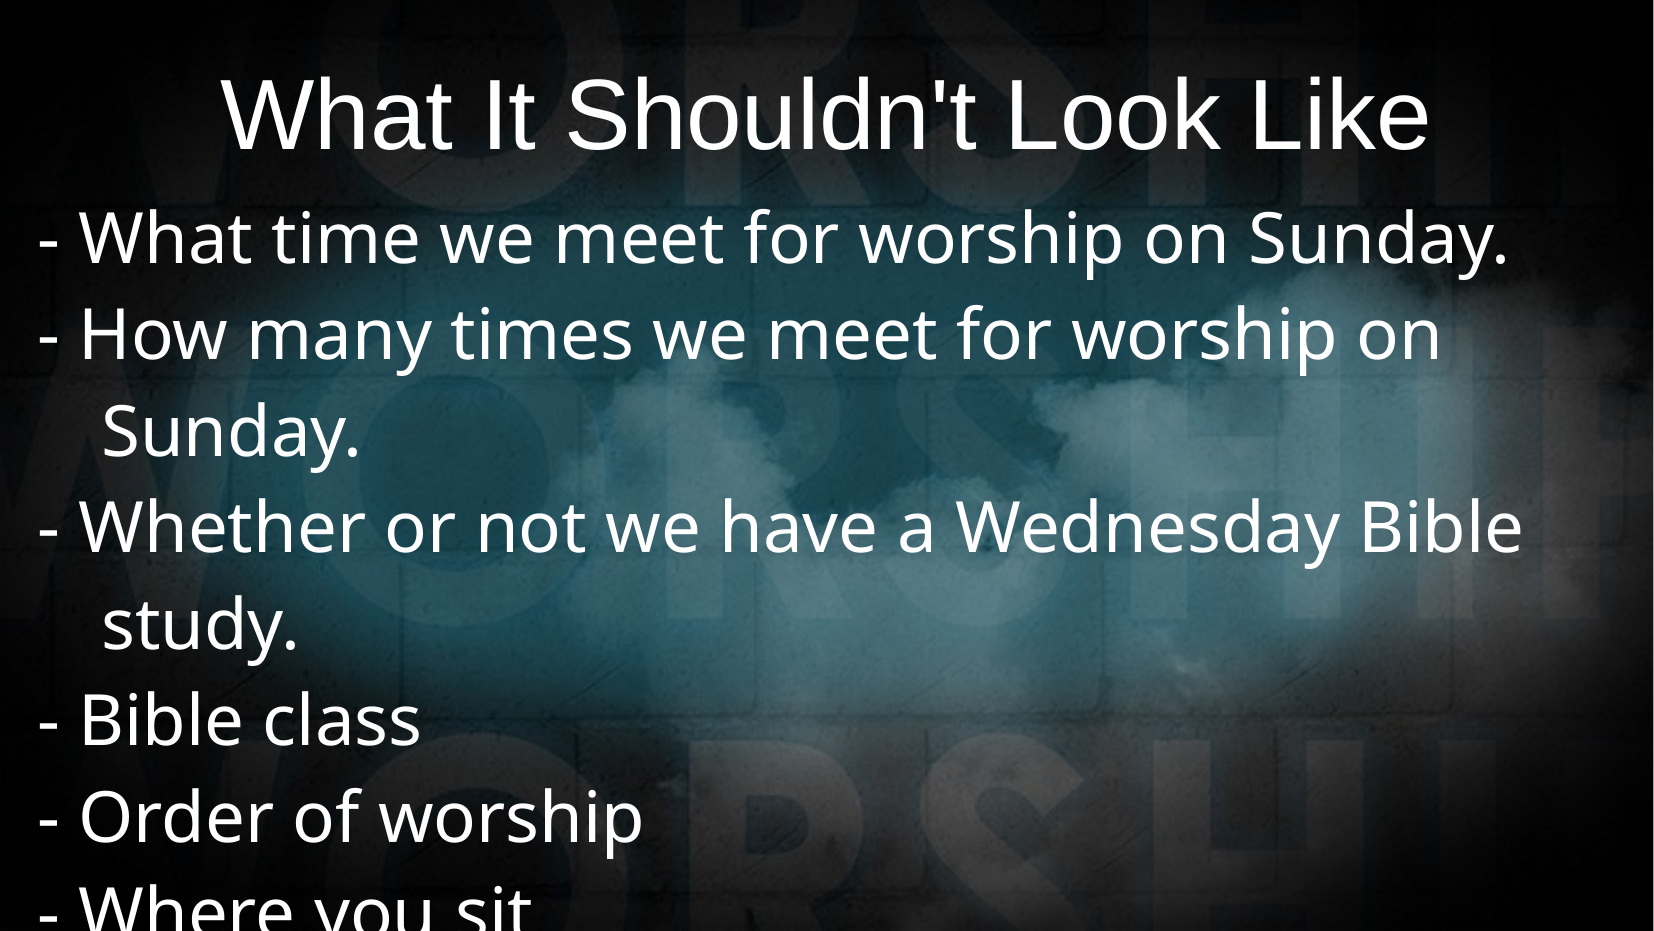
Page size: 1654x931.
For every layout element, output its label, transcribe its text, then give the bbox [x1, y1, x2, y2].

picture [0, 0, 1654, 931]
subtitle - What time we meet for worship on Sunday. - How many times we meet for worship on Sunday. - Whether or not we have a Wednesday Bible study. - Bible class - Order of worship - Where you sit - How long the worship lasts [37, 187, 1651, 928]
title What It Shouldn't Look Like [82, 37, 1571, 187]
